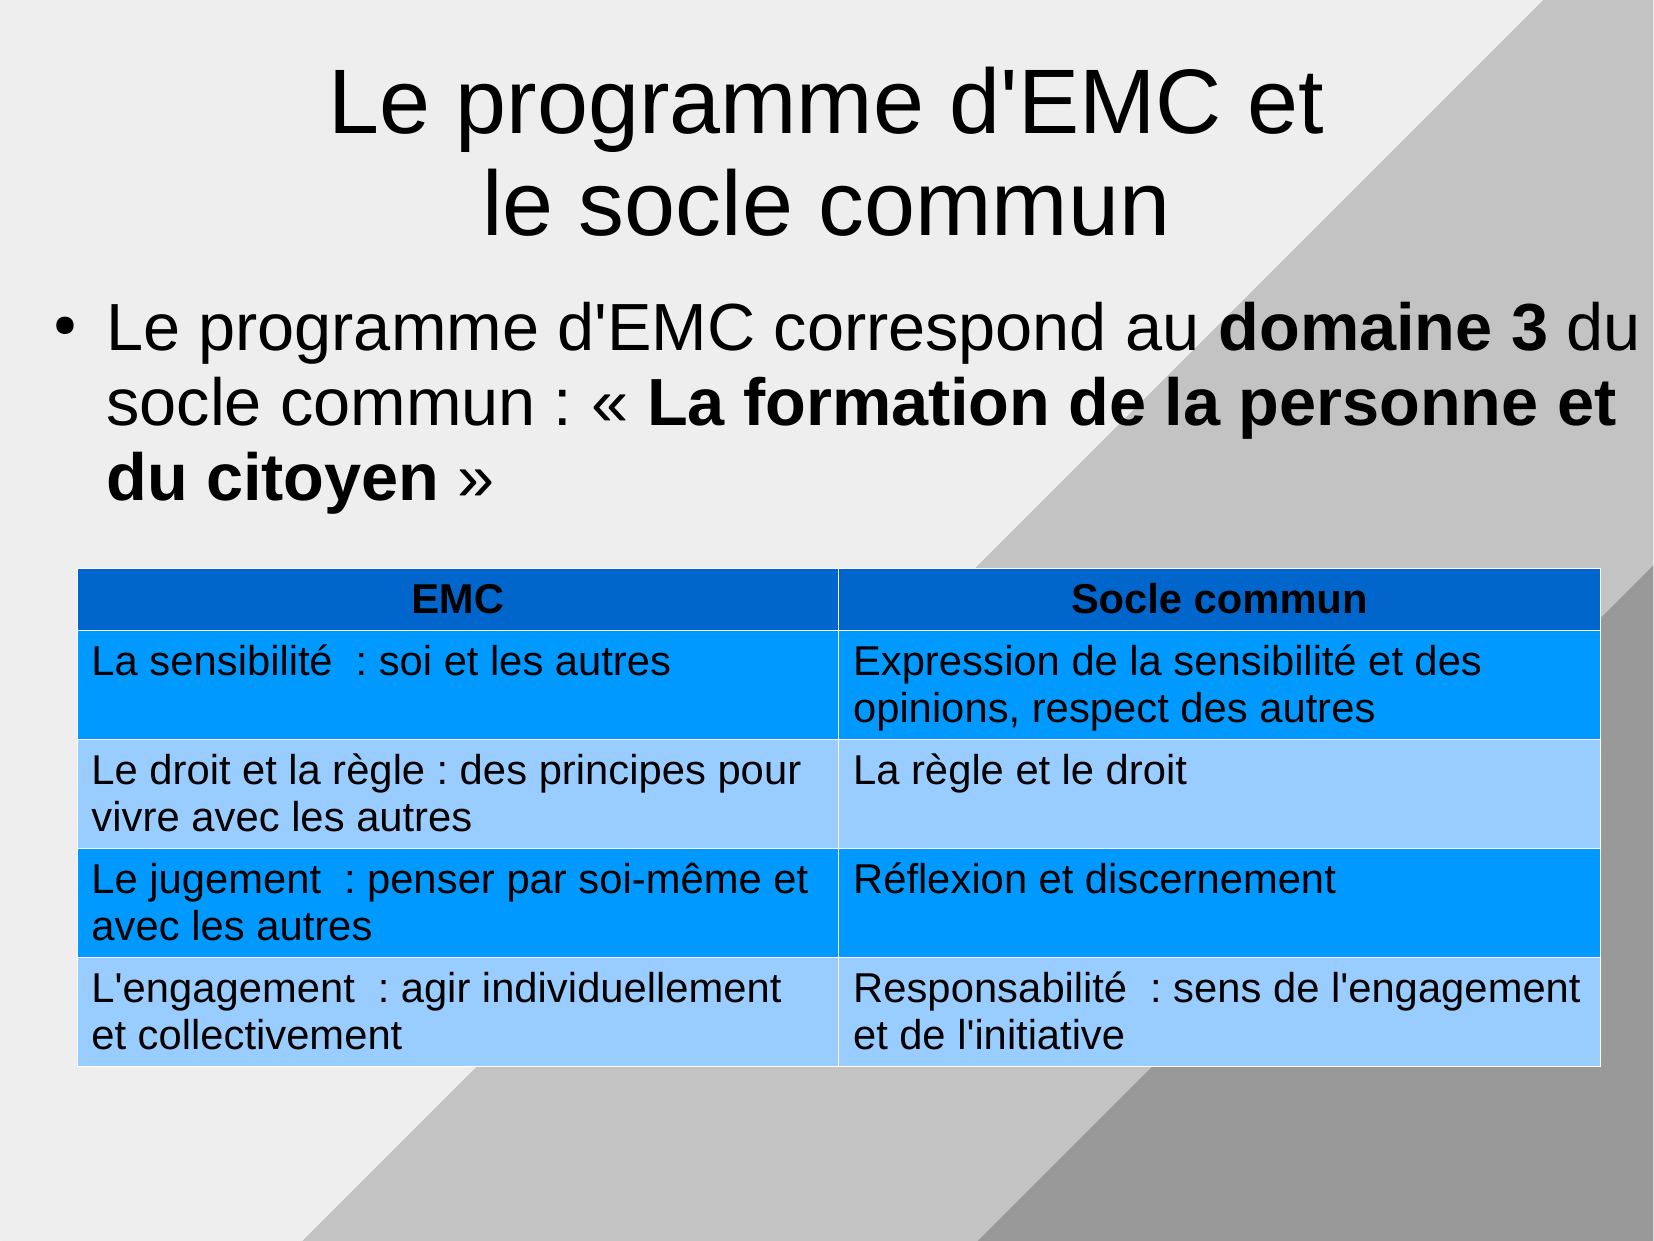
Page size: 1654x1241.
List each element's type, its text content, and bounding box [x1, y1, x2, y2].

table_cell La sensibilité : soi et les autres [78, 631, 838, 739]
table_cell Réflexion et discernement [839, 849, 1600, 957]
table_header Socle commun [839, 569, 1600, 630]
table_cell Le droit et la règle : des principes pour vivre avec les autres [78, 740, 838, 848]
title Le programme d'EMC et le socle commun [82, 49, 1571, 257]
table_cell L'engagement : agir individuellement et collectivement [78, 958, 838, 1066]
table_cell Le jugement : penser par soi-même et avec les autres [78, 849, 838, 957]
table_cell La règle et le droit [839, 740, 1600, 848]
list Le programme d'EMC correspond au domaine 3 du socle commun : « La formation de la personne et du citoyen » [35, 290, 1654, 1087]
table_cell Expression de la sensibilité et des opinions, respect des autres [839, 631, 1600, 739]
table_header EMC [78, 569, 838, 630]
table_cell Responsabilité : sens de l'engagement et de l'initiative [839, 958, 1600, 1066]
